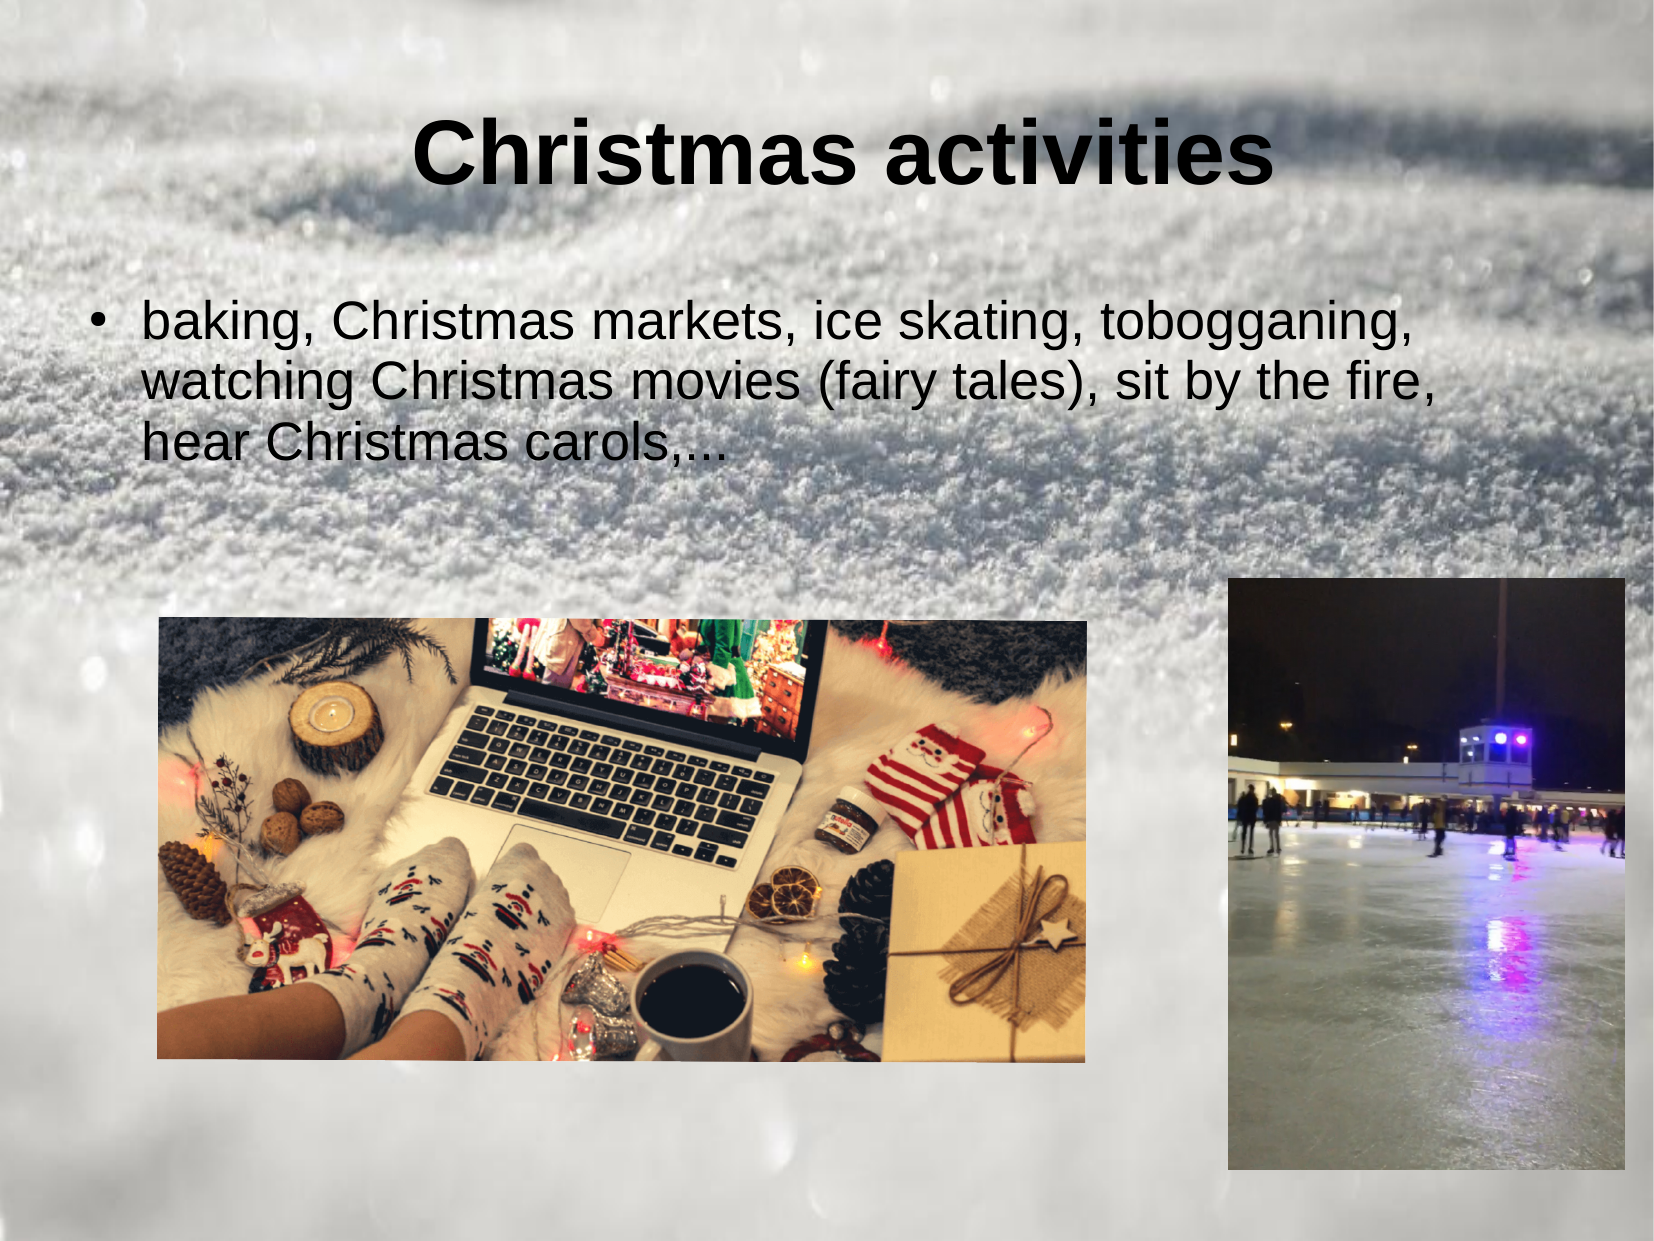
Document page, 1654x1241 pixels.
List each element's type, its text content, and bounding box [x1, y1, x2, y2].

picture [0, 0, 1654, 1241]
title Christmas activities [82, 49, 1571, 257]
list baking, Christmas markets, ice skating, tobogganing, watching Christmas movies (fairy tales), sit by the fire, hear Christmas carols,... [70, 290, 1560, 1109]
